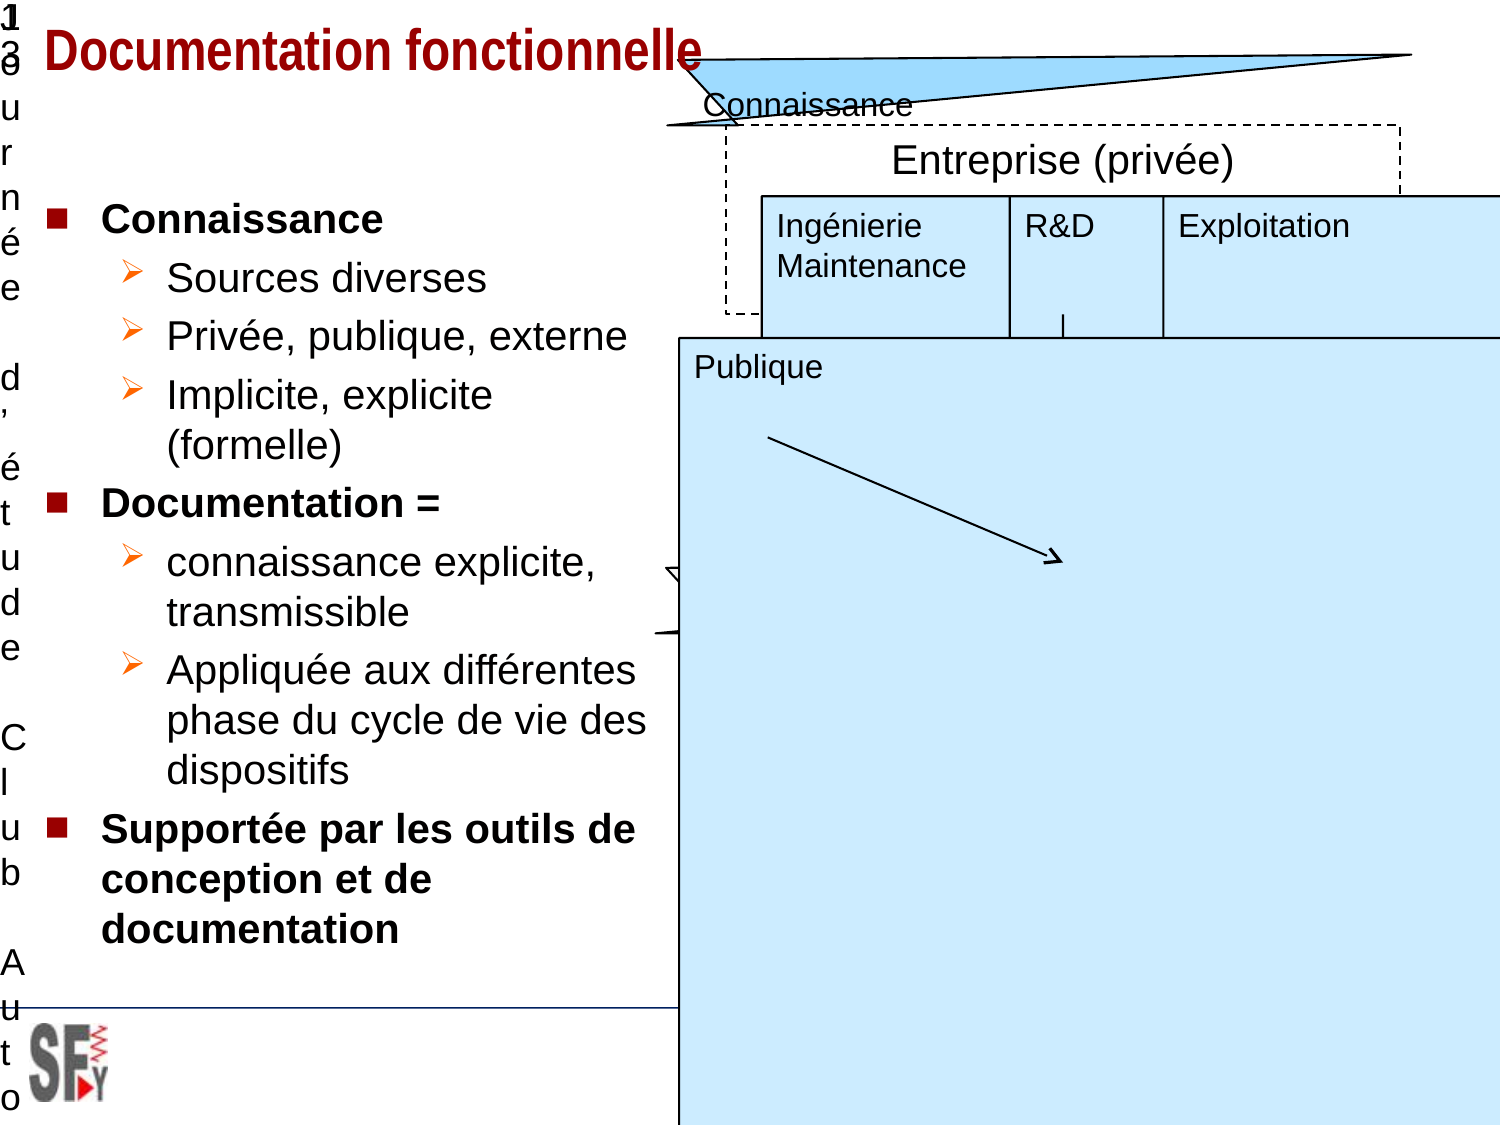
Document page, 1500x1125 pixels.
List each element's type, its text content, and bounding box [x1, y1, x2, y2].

picture [29, 1023, 108, 1102]
text_box Publique [679, 338, 1500, 1125]
text_box R&D [1009, 196, 1163, 338]
list Connaissance Sources diverses Privée, publique, externe Implicite, explicite (formelle) Documentation = connaissance explicite, transmissible Appliquée aux différentes phase du cycle de vie des dispositifs Supportée par les outils de conception et de documentation [29, 184, 691, 988]
title Documentation fonctionnelle [29, 12, 1471, 138]
text_box Exploitation [1163, 196, 1500, 338]
text_box Ingénierie Maintenance [761, 196, 1009, 338]
text_box Entreprise (privée) [726, 138, 1400, 315]
text_box [767, 437, 1064, 563]
